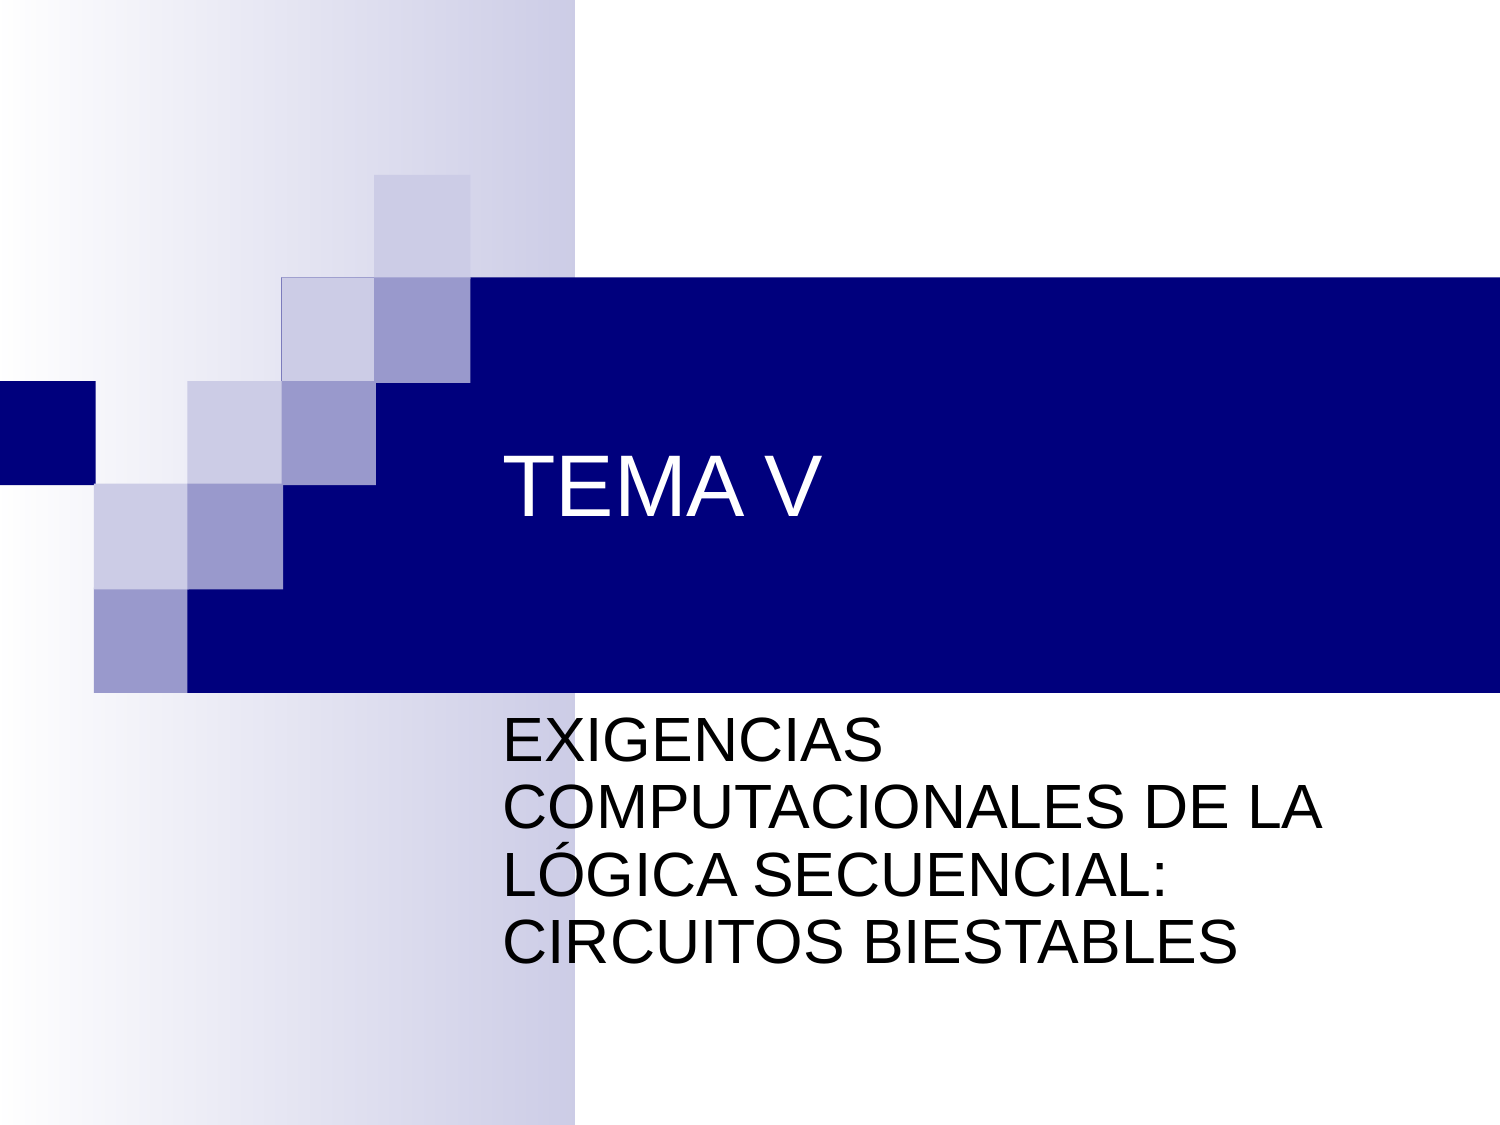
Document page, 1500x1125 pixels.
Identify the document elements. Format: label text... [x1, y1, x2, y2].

title TEMA V [487, 299, 1476, 663]
text_box EXIGENCIAS COMPUTACIONALES DE LA LÓGICA SECUENCIAL: CIRCUITOS BIESTABLES [487, 699, 1476, 988]
